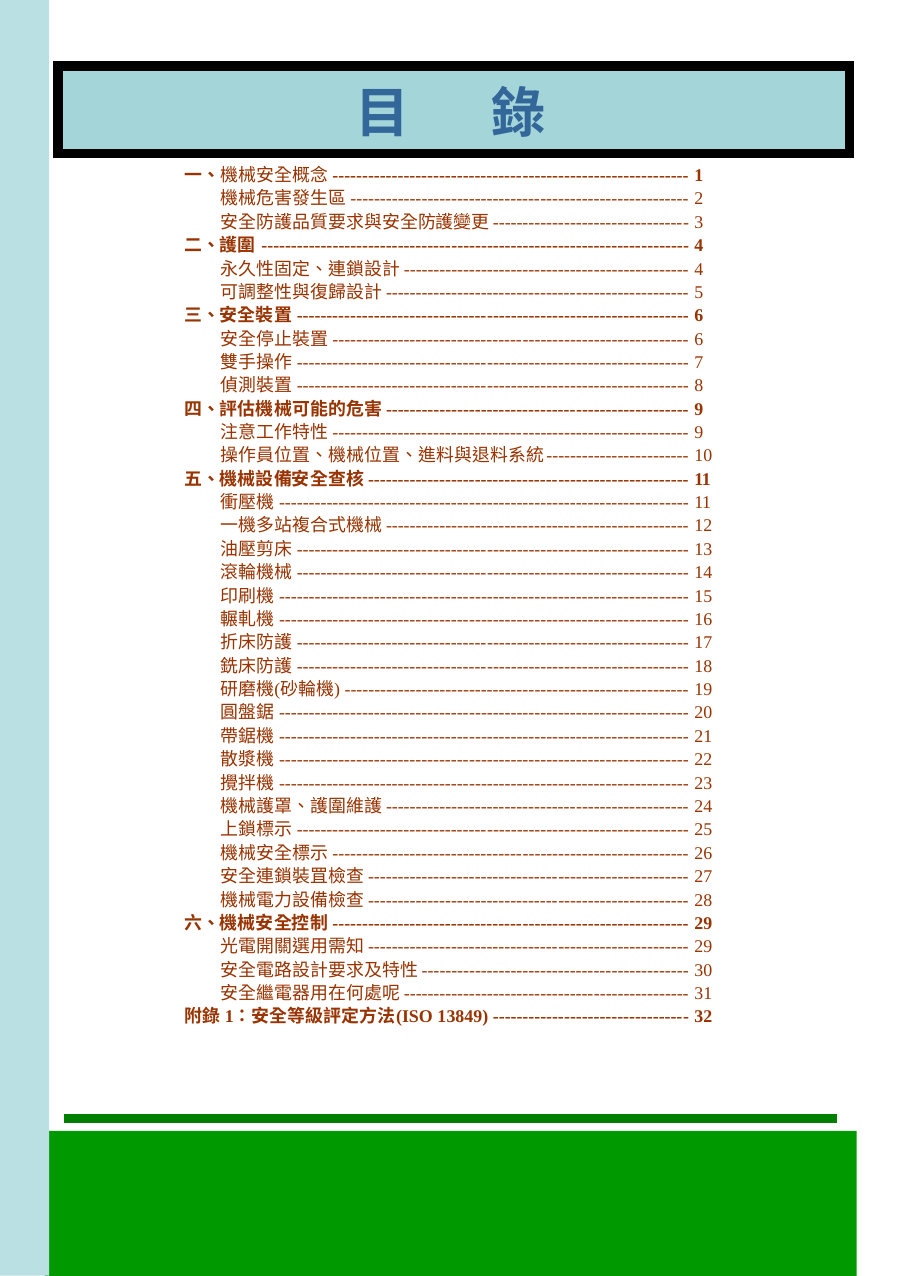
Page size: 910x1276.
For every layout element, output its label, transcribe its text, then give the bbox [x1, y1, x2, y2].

text_box 目 錄 [98, 70, 804, 153]
text_box [0, 0, 50, 1276]
chart [184, 164, 728, 1064]
